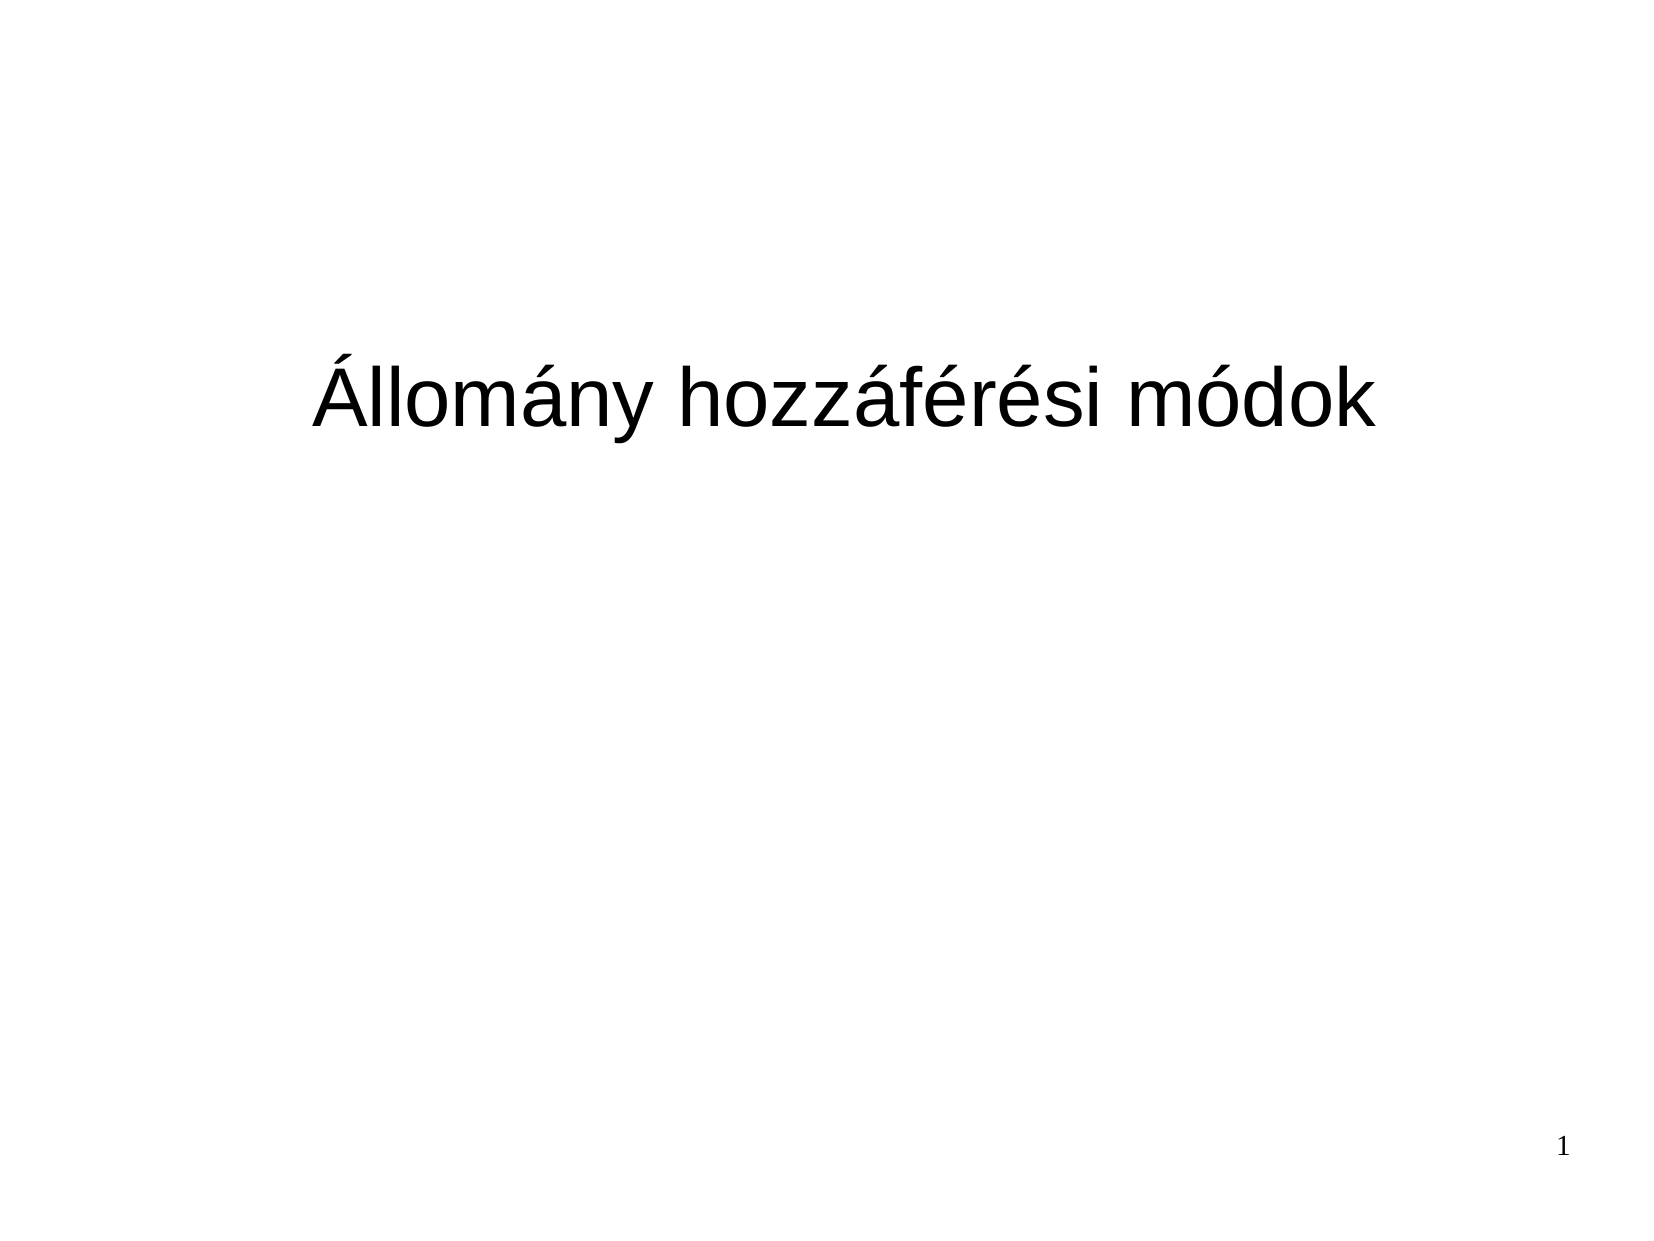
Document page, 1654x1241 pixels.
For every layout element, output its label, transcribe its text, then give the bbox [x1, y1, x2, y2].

title Állomány hozzáférési módok [124, 290, 1530, 497]
